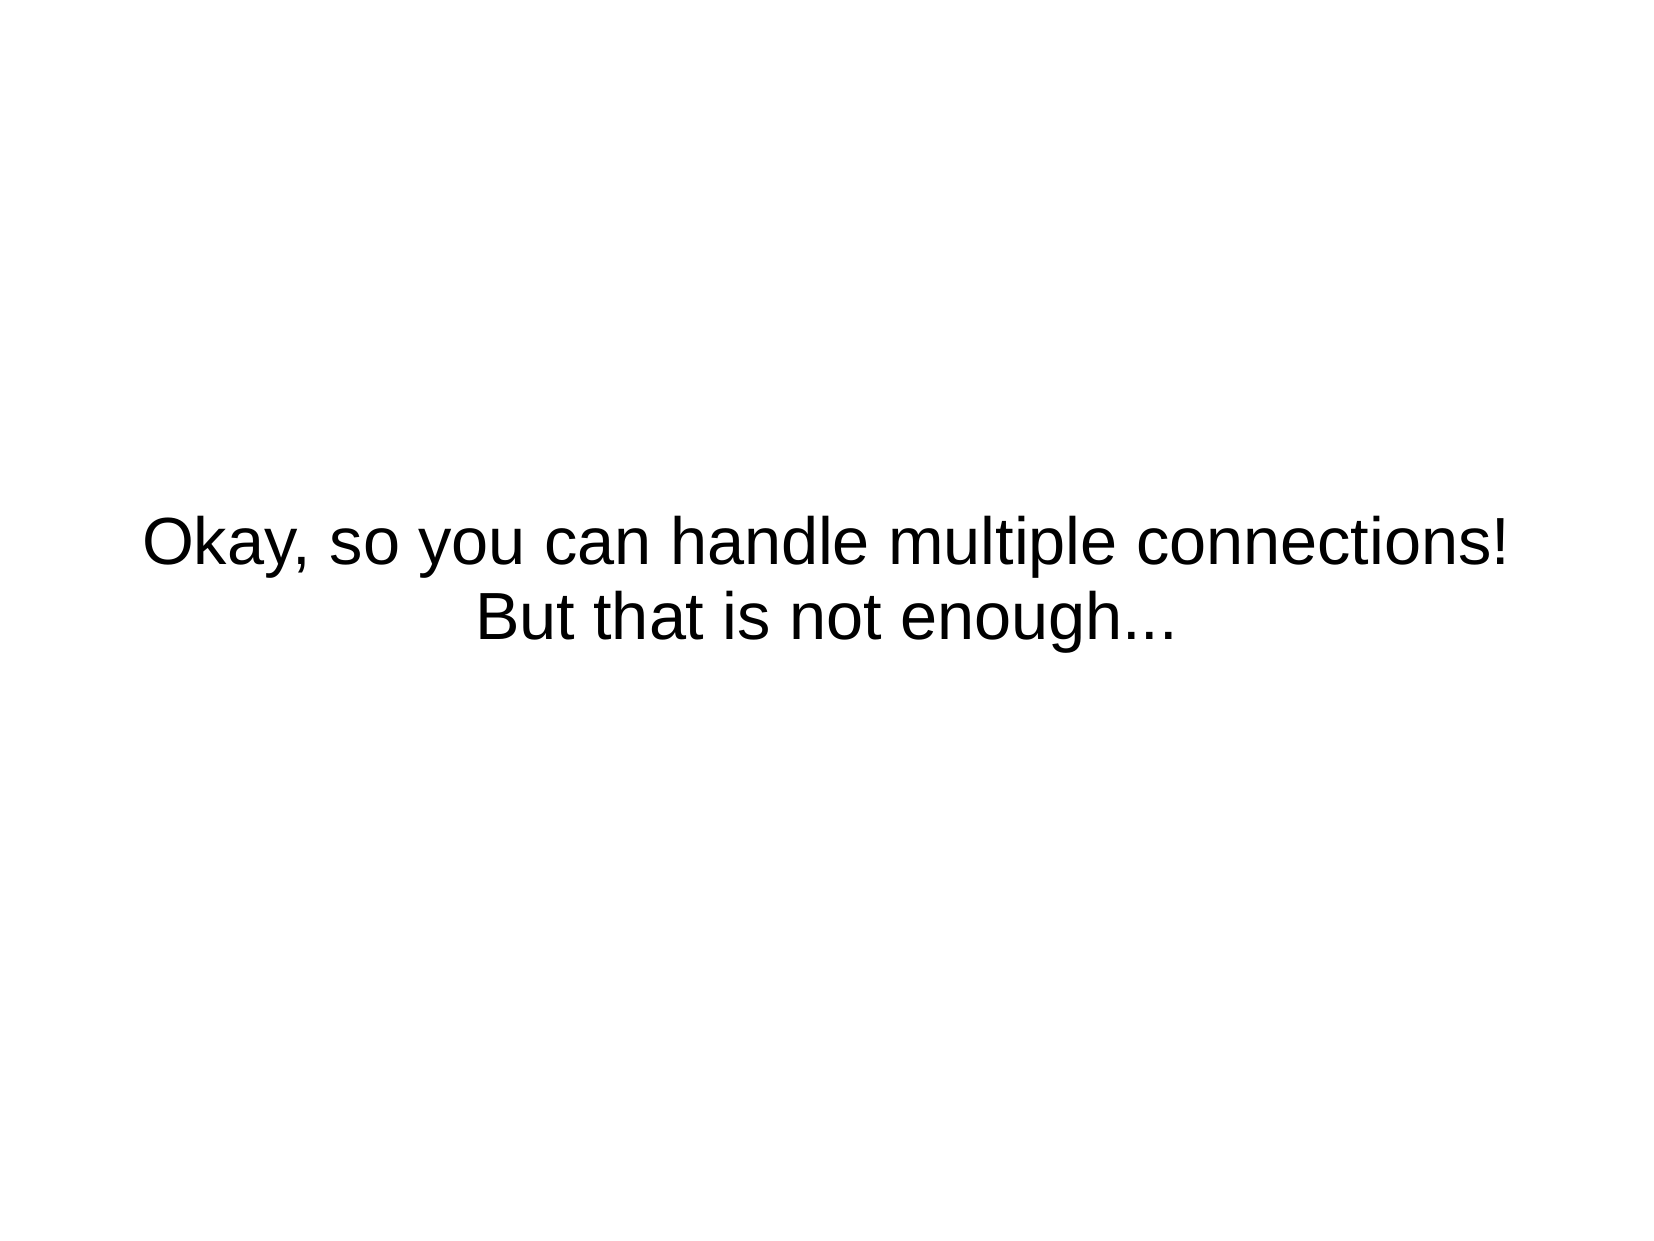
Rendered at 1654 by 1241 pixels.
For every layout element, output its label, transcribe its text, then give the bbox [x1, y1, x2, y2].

subtitle Okay, so you can handle multiple connections! But that is not enough... [82, 56, 1571, 1102]
